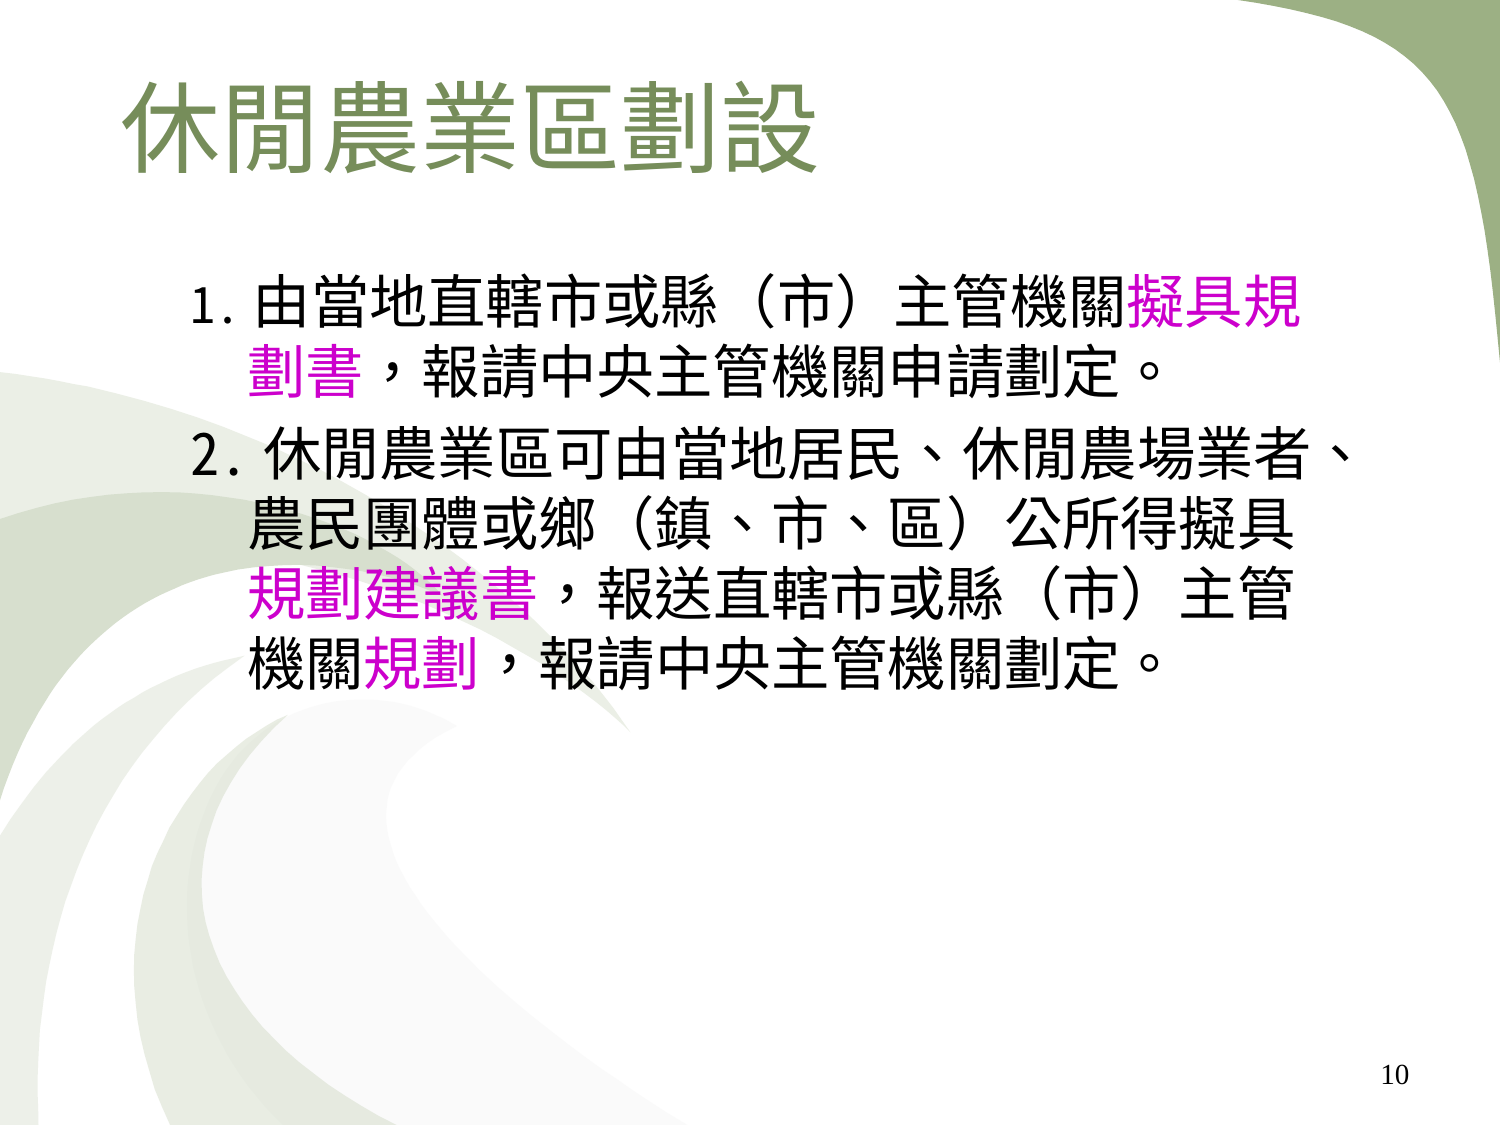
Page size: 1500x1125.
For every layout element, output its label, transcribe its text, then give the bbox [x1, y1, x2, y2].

list 1.由當地直轄市或縣（市）主管機關擬具規劃書，報請中央主管機關申請劃定。 2.休閒農業區可由當地居民、休閒農場業者、農民團體或鄉（鎮、市、區）公所得擬具規劃建議書，報送直轄市或縣（市）主管機關規劃，報請中央主管機關劃定。 [175, 270, 1341, 1062]
slide_number <編號> [1074, 1042, 1425, 1103]
title 休閒農業區劃設 [105, 82, 1381, 270]
